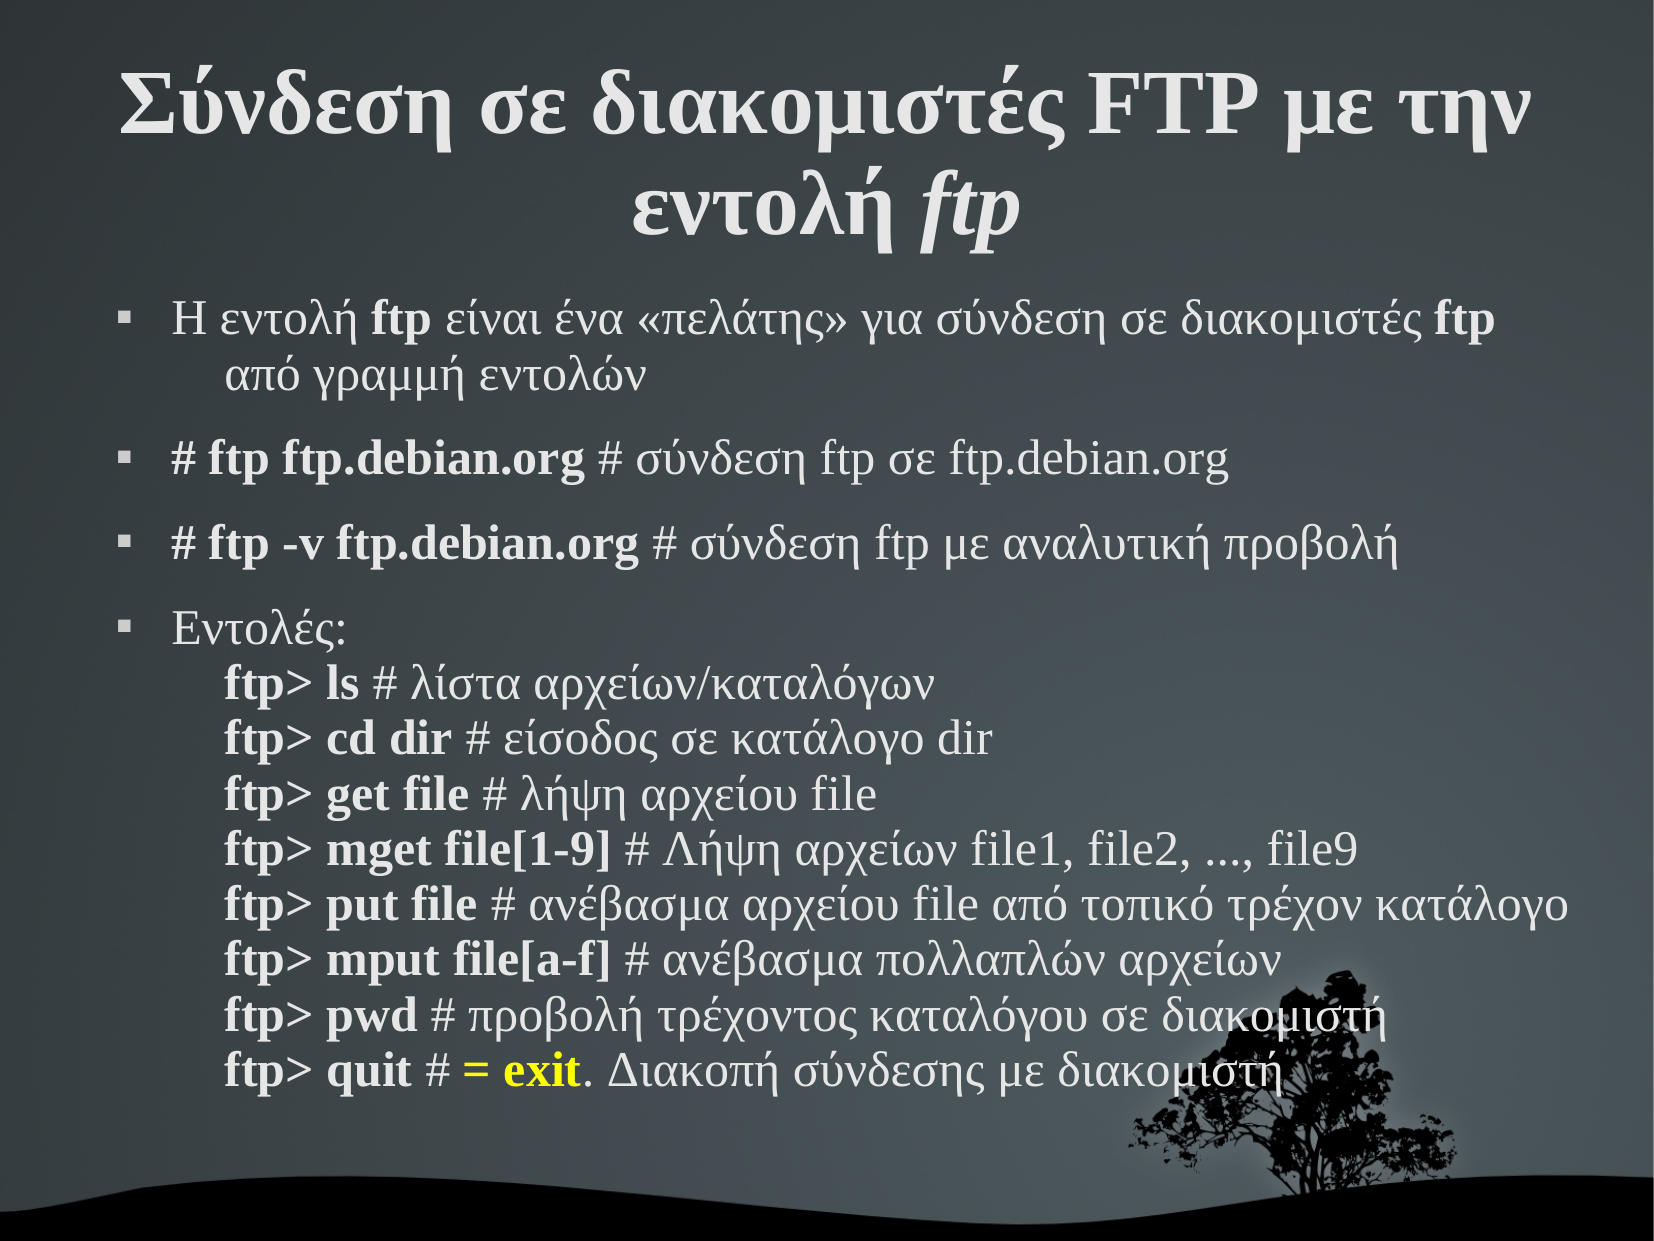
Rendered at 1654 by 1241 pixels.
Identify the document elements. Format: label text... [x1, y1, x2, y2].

title Σύνδεση σε διακομιστές FTP με την εντολή ftp [82, 33, 1571, 273]
picture [0, 0, 1654, 1241]
list Η εντολή ftp είναι ένα «πελάτης» για σύνδεση σε διακομιστές ftp από γραμμή εντολών # ftp ftp.debian.org # σύνδεση ftp σε ftp.debian.org # ftp -v ftp.debian.org # σύνδεση ftp με αναλυτική προβολή Εντολές: ftp> ls # λίστα αρχείων/καταλόγων ftp> cd dir # είσοδος σε κατάλογο dir ftp> get file # λήψη αρχείου file ftp> mget file[1-9] # Λήψη αρχείων file1, file2, ..., file9 ftp> put file # ανέβασμα αρχείου file από τοπικό τρέχον κατάλογο ftp> mput file[a-f] # ανέβασμα πολλαπλών αρχείων ftp> pwd # προβολή τρέχοντος καταλόγου σε διακομιστή ftp> quit # = exit. Διακοπή σύνδεσης με διακομιστή [82, 290, 1571, 1218]
